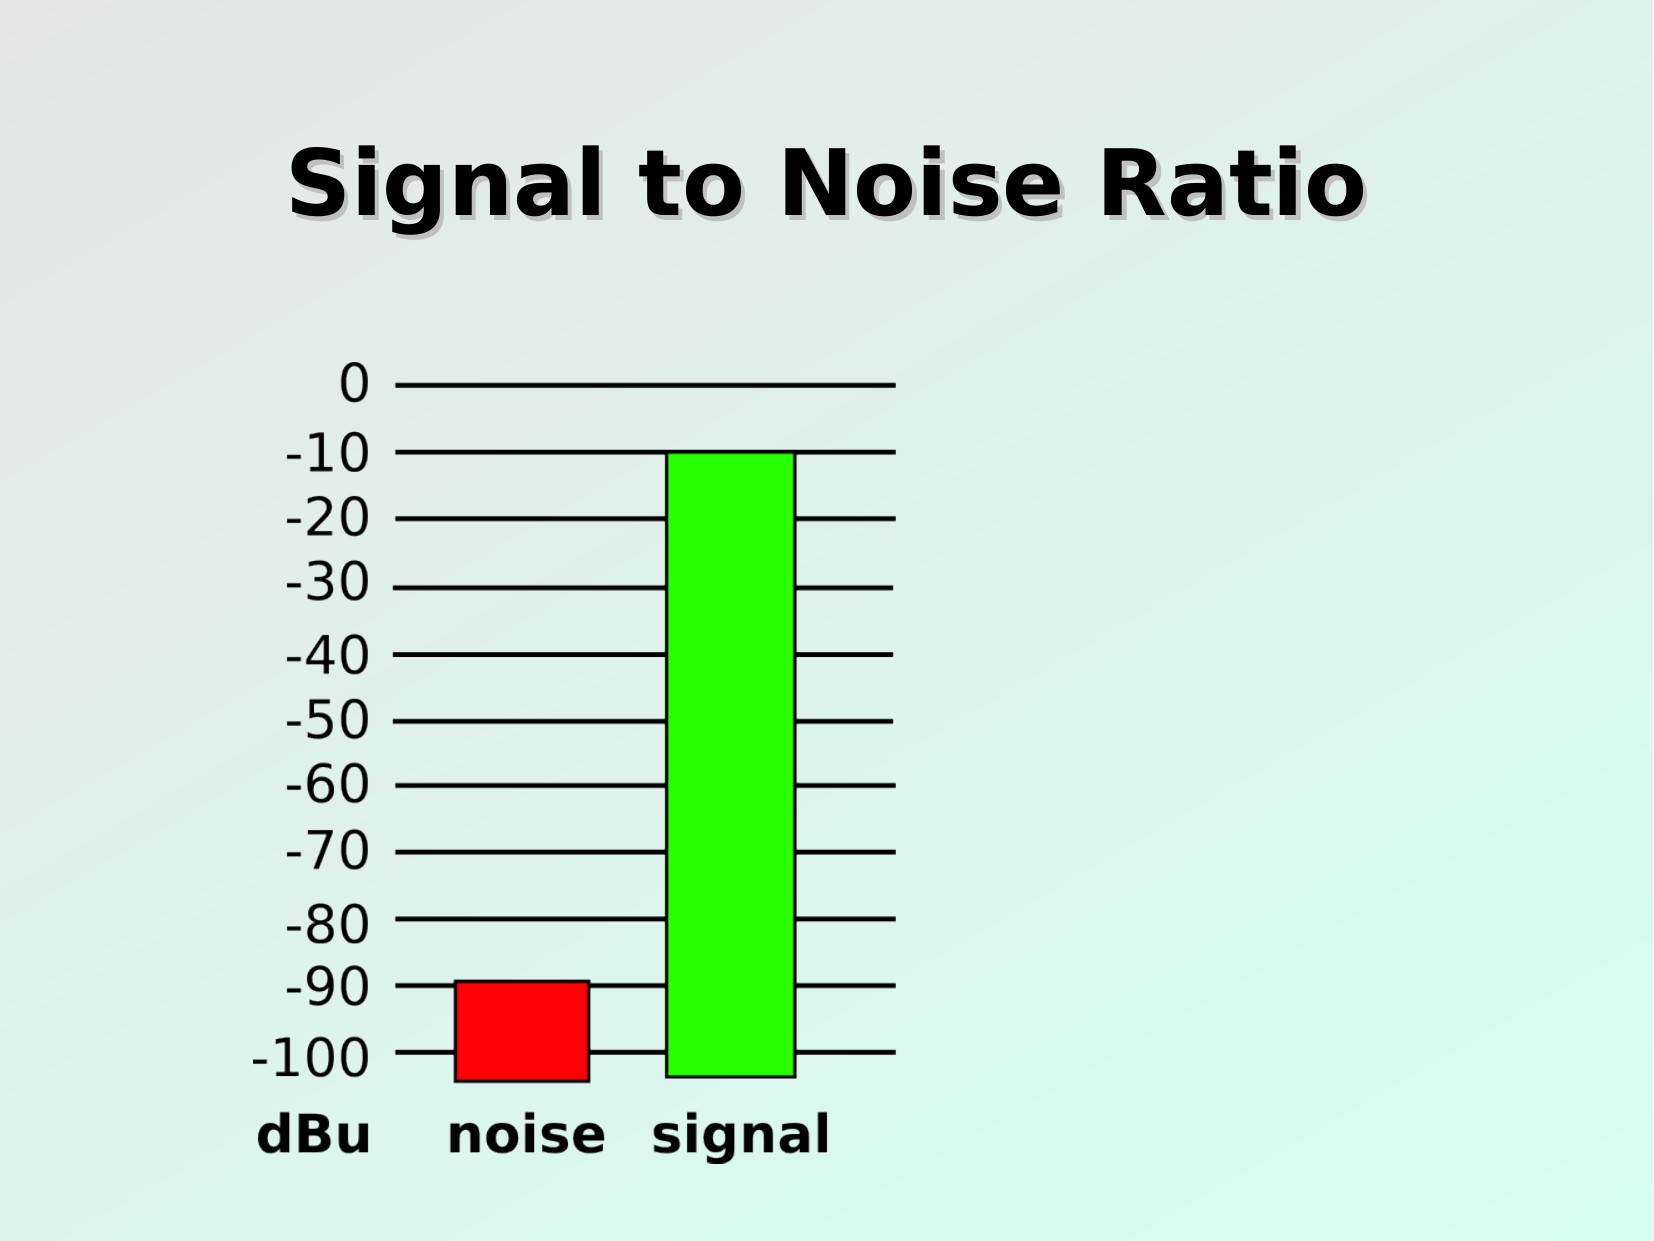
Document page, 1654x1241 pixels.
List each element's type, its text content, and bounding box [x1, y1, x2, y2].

title Signal to Noise Ratio [121, 120, 1533, 248]
picture [253, 362, 1393, 1164]
